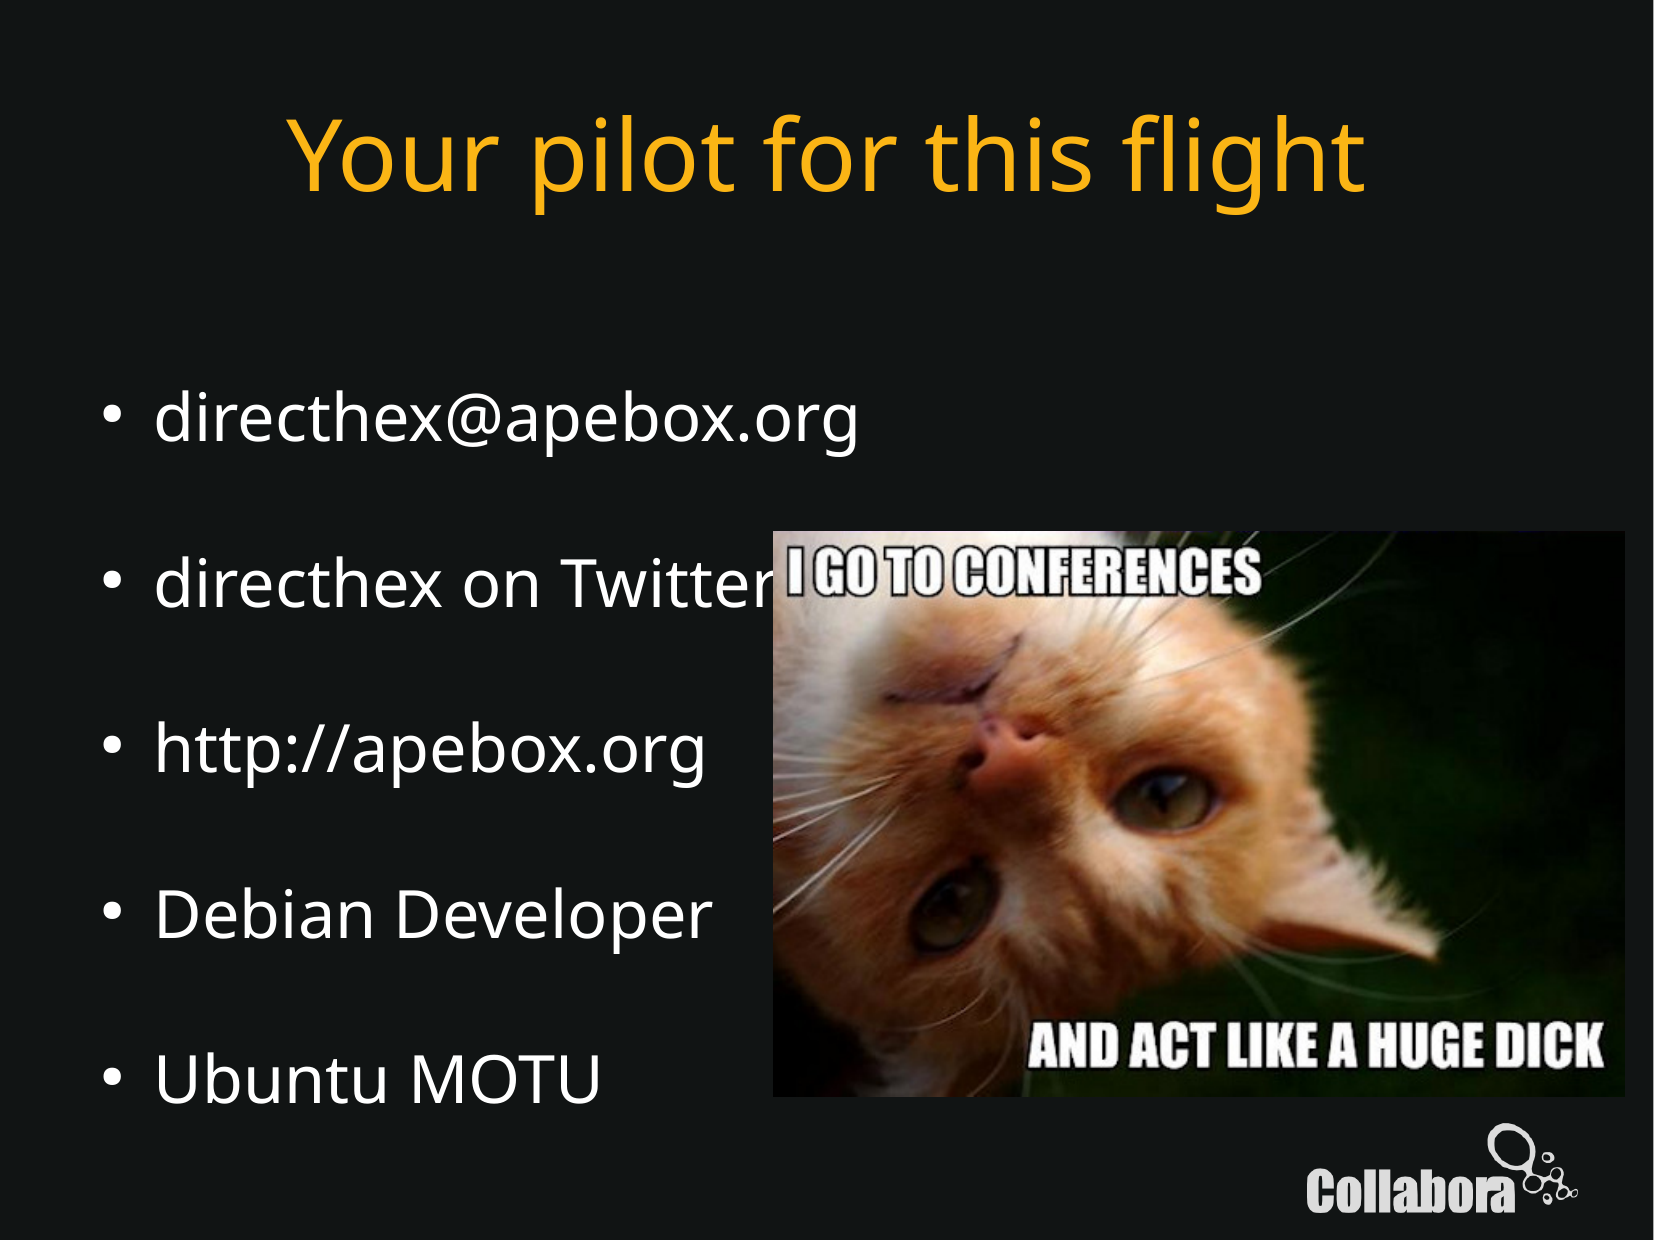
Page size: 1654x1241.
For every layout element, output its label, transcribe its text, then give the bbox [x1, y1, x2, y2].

title Your pilot for this flight [29, 49, 1625, 257]
picture [773, 531, 1625, 1097]
list directhex@apebox.org directhex on Twitter http://apebox.org Debian Developer Ubuntu MOTU [82, 324, 1571, 1094]
picture [1307, 1123, 1578, 1213]
